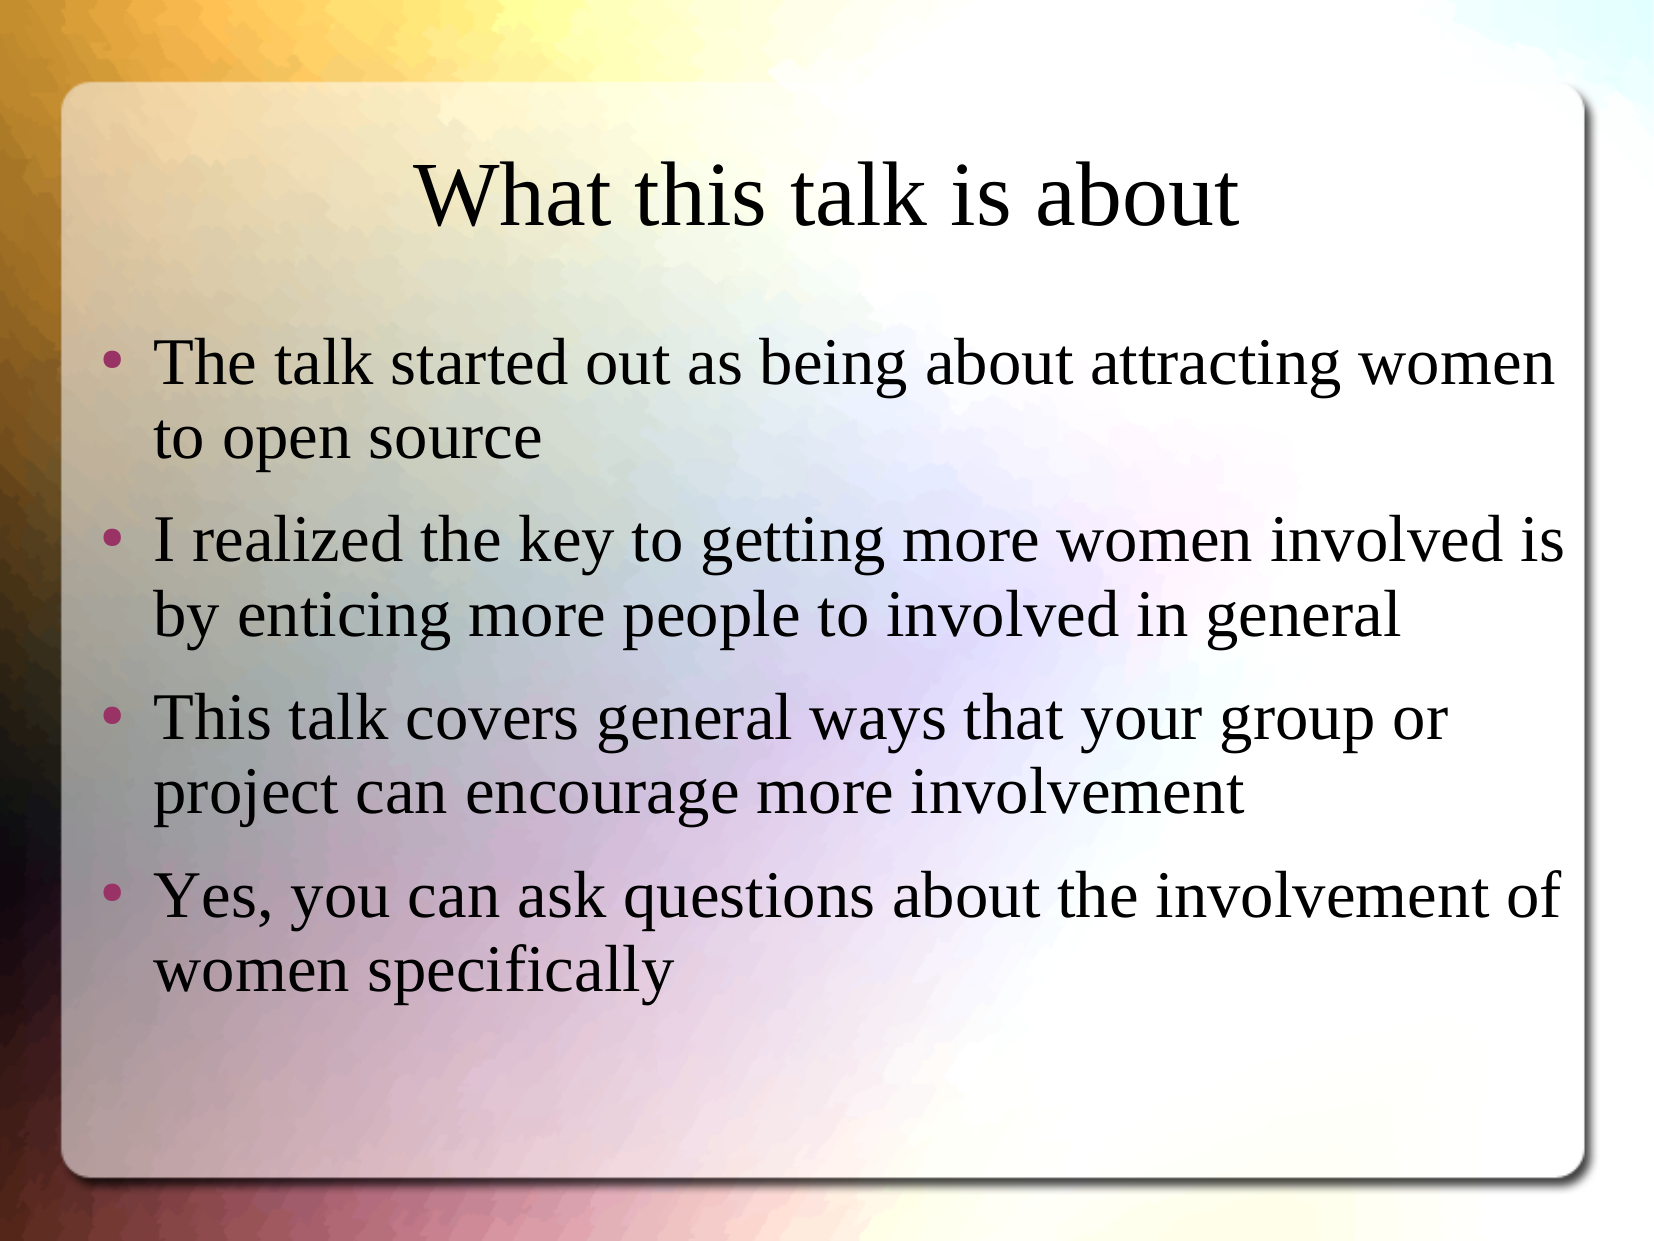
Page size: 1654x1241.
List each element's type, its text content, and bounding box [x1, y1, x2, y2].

picture [0, 0, 1654, 1241]
list The talk started out as being about attracting women to open source I realized the key to getting more women involved is by enticing more people to involved in general This talk covers general ways that your group or project can encourage more involvement Yes, you can ask questions about the involvement of women specifically [82, 324, 1571, 1129]
title What this talk is about [82, 98, 1571, 291]
